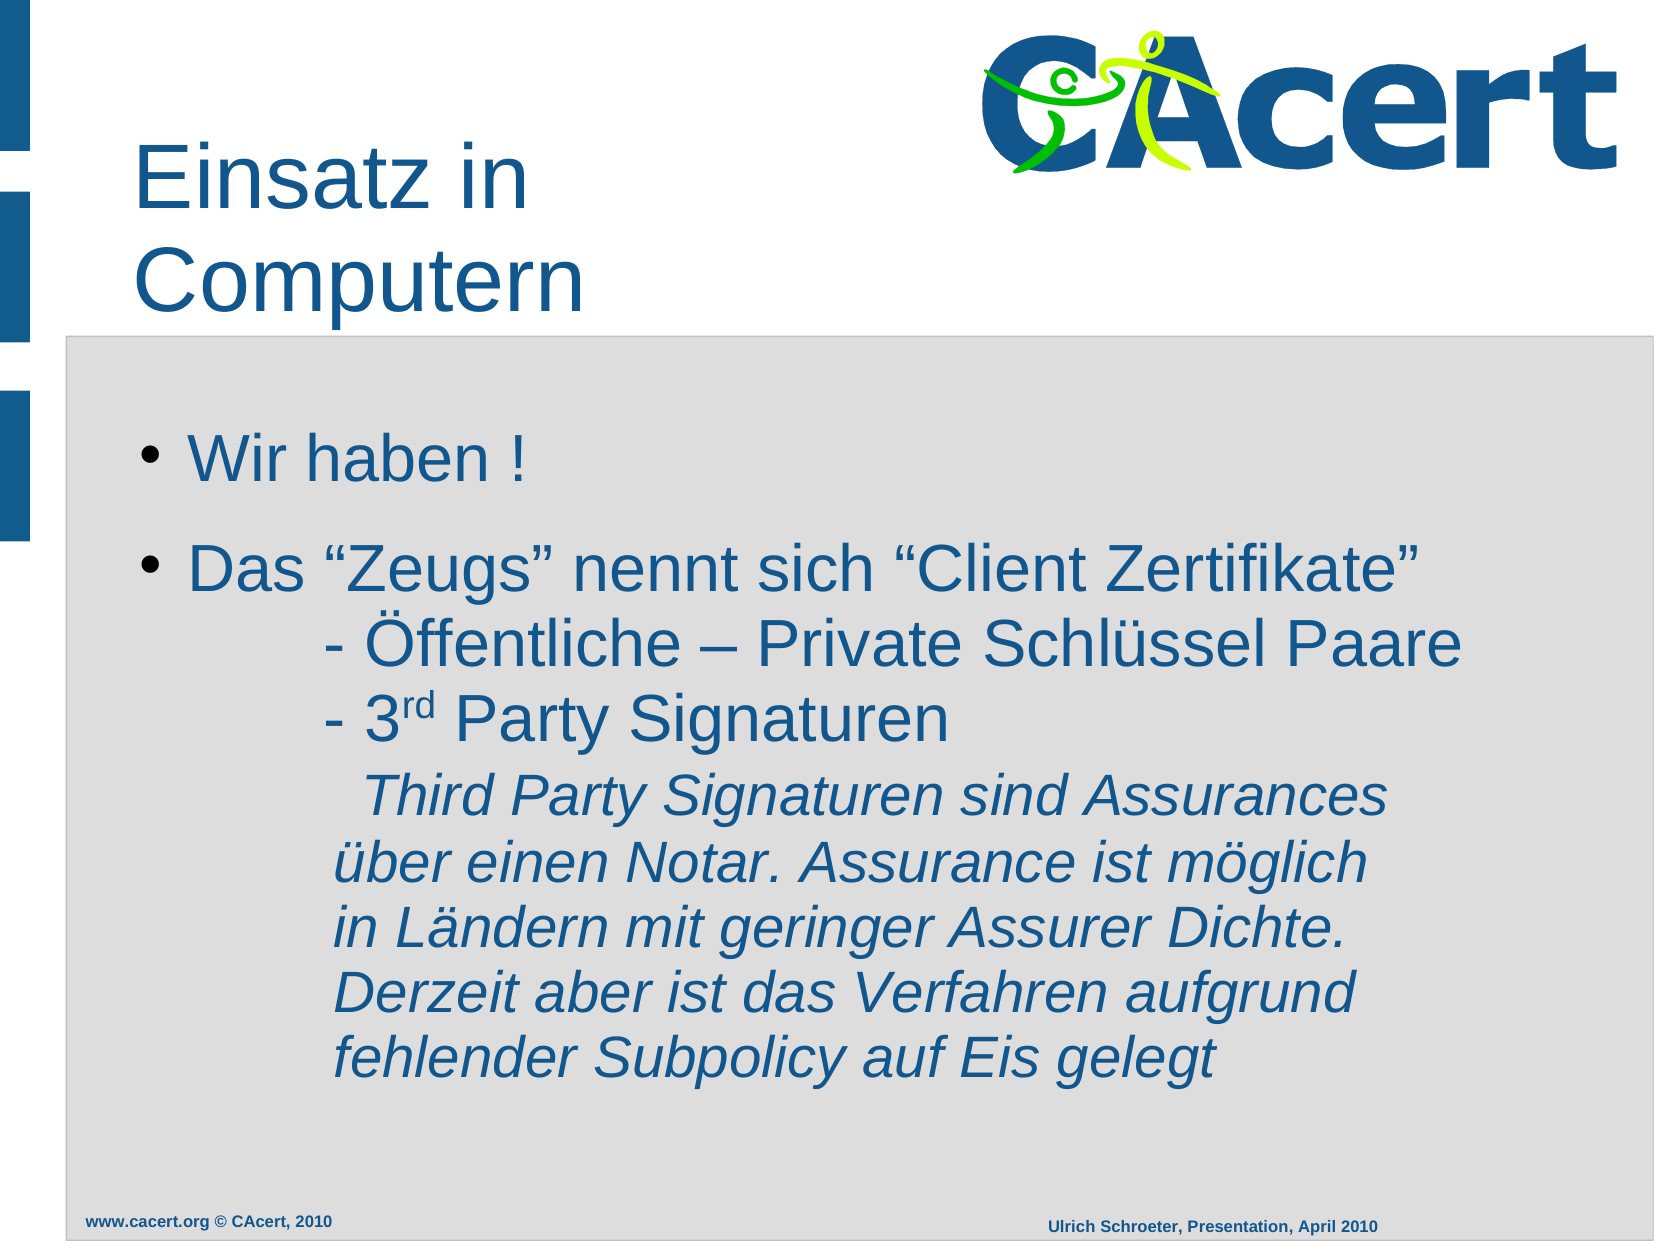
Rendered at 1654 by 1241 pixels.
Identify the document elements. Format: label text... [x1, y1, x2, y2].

text_box Einsatz in Computern [118, 118, 602, 339]
text_box Wir haben ! Das “Zeugs” nennt sich “Client Zertifikate” - Öffentliche – Private Schlüssel Paare - 3rd Party Signaturen Third Party Signaturen sind Assurances über einen Notar. Assurance ist möglich in Ländern mit geringer Assurer Dichte. Derzeit aber ist das Verfahren aufgrund fehlender Subpolicy auf Eis gelegt [124, 413, 1481, 1099]
